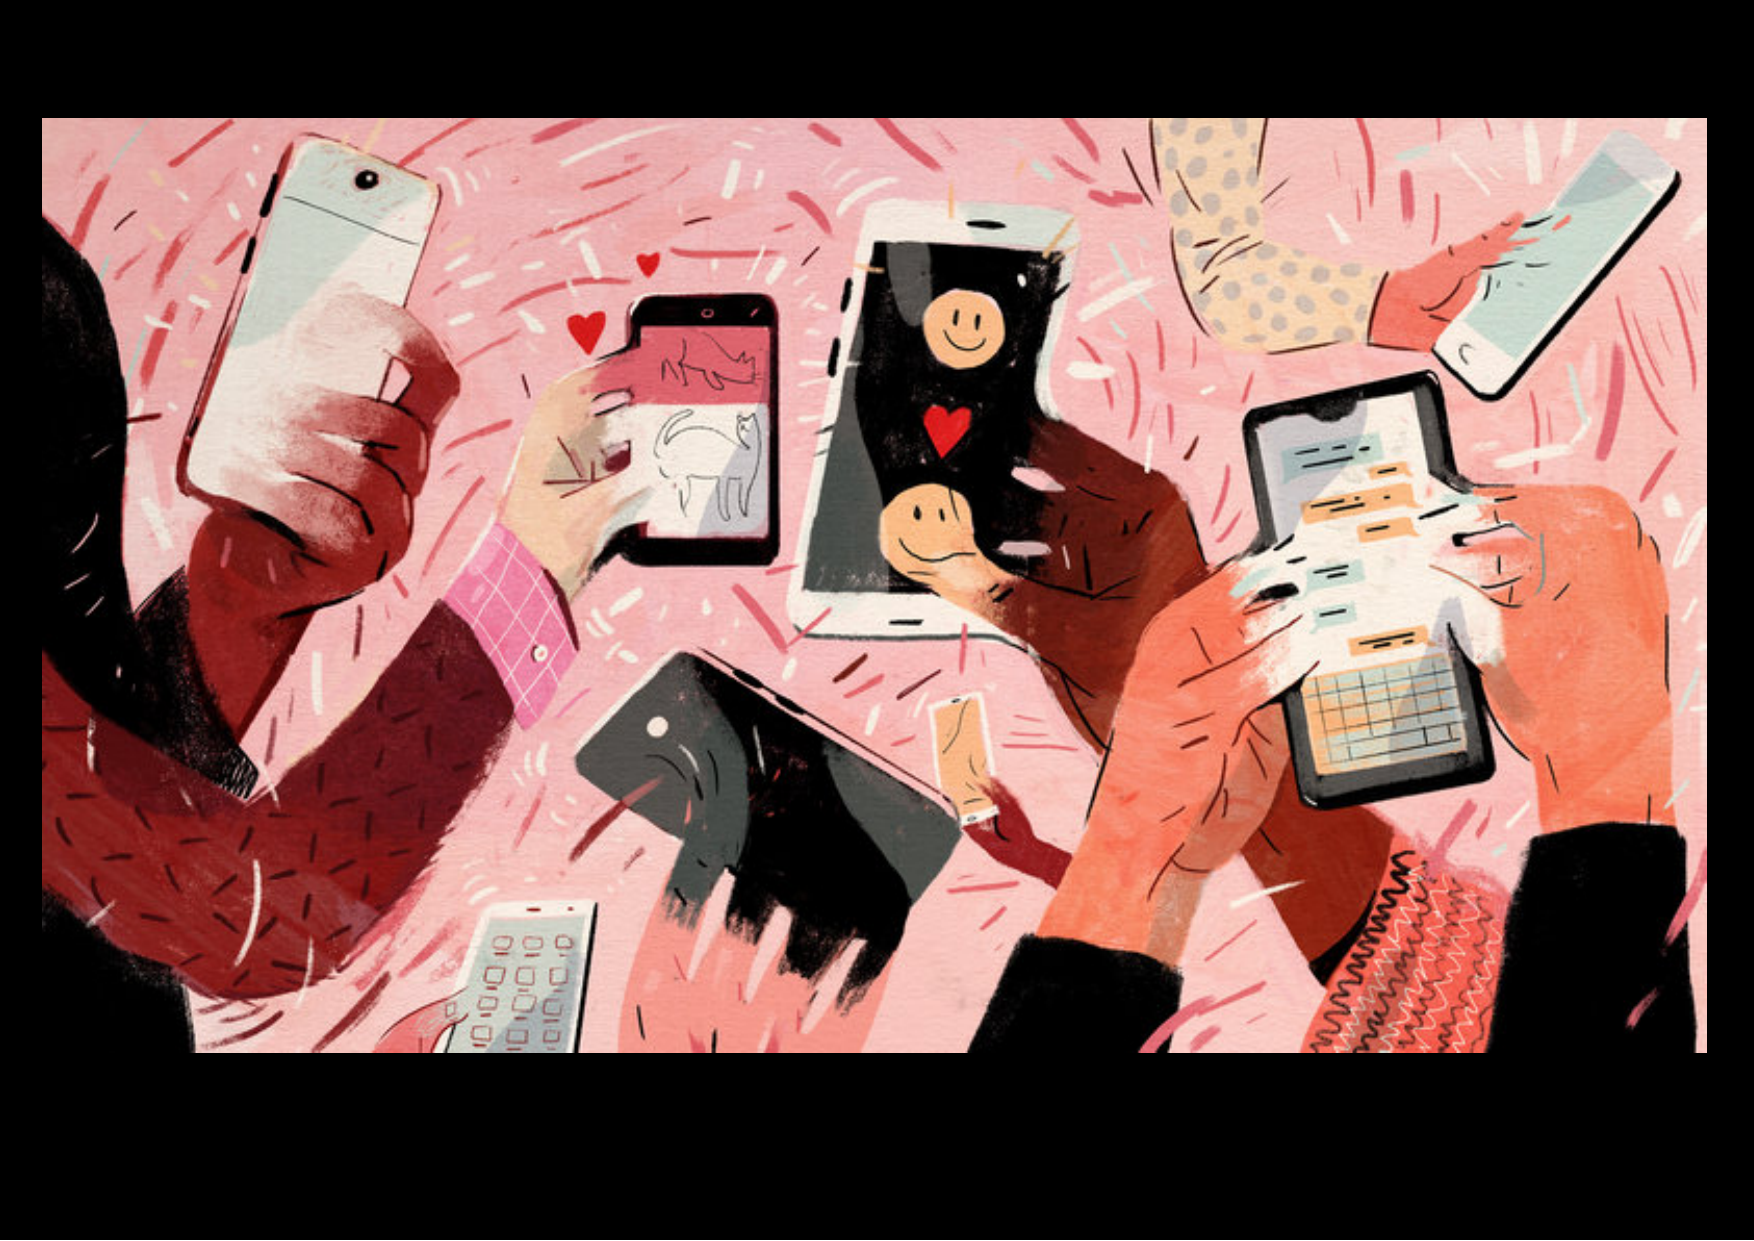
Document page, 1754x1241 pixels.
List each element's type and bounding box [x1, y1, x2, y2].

picture [42, 118, 1707, 1053]
